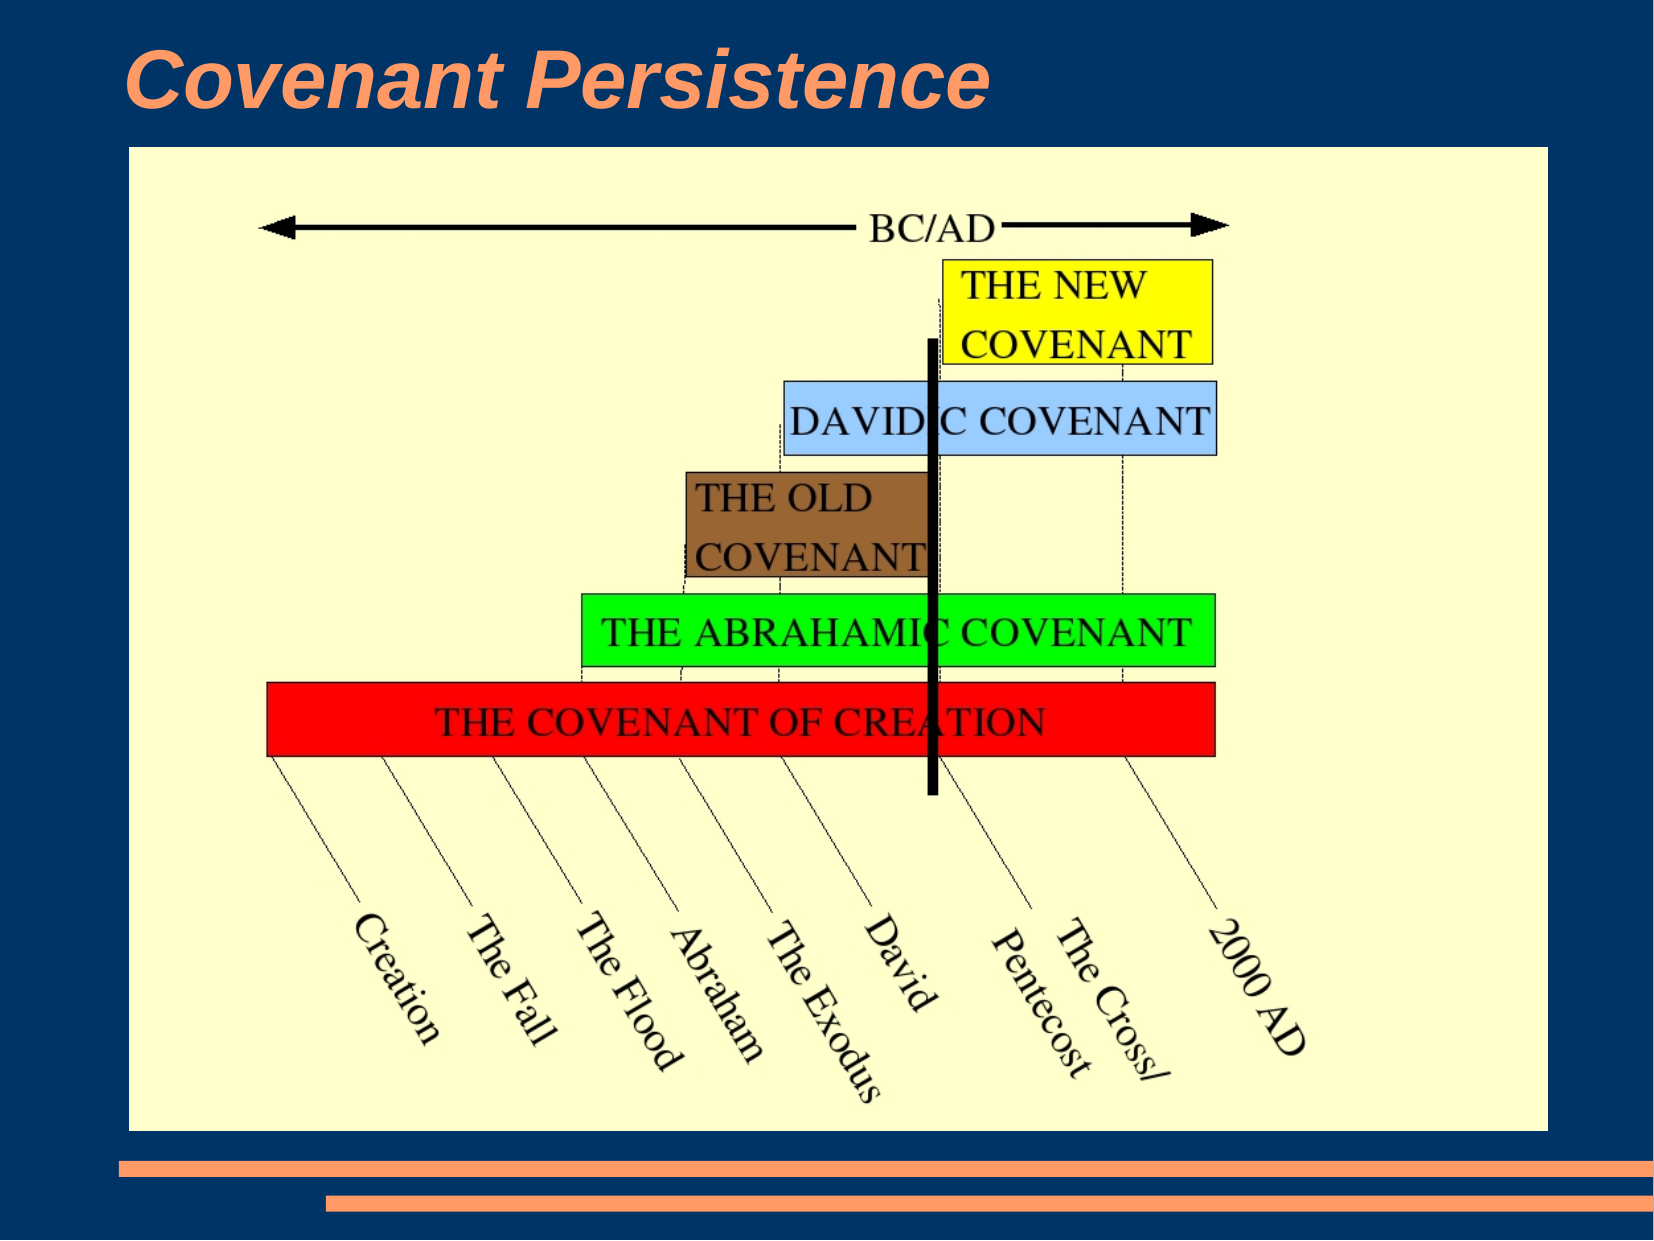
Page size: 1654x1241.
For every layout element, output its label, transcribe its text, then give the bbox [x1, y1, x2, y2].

title Covenant Persistence [123, 29, 1536, 131]
picture [129, 147, 1548, 1131]
